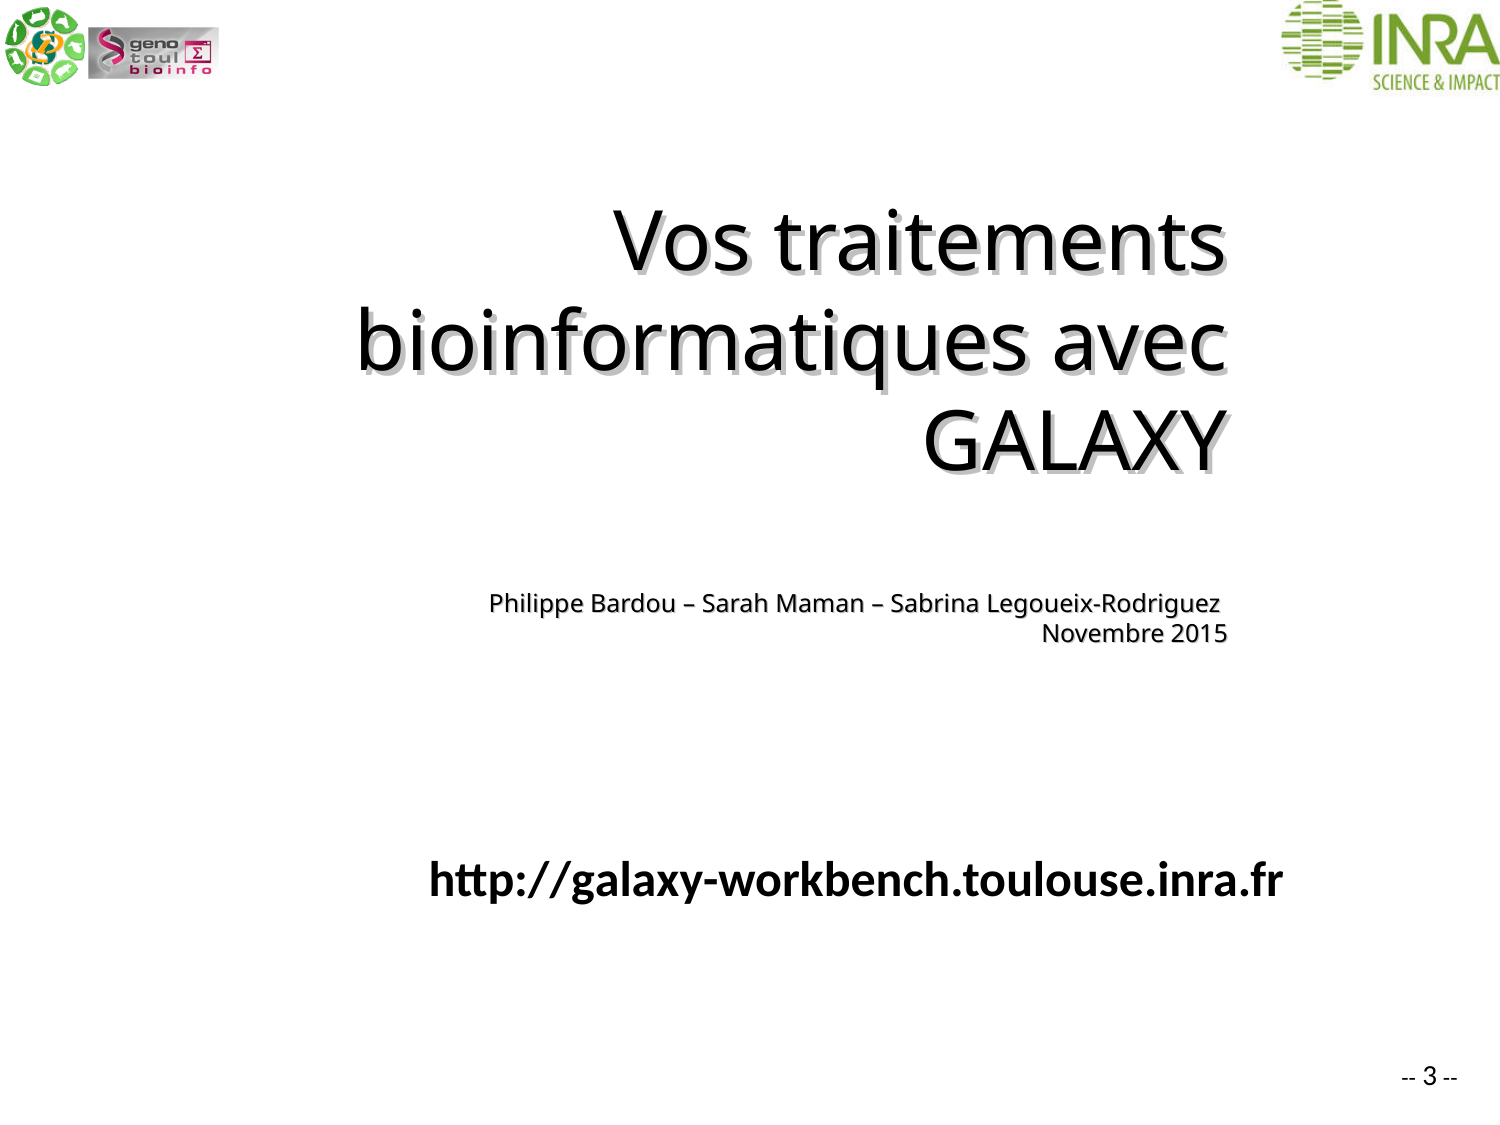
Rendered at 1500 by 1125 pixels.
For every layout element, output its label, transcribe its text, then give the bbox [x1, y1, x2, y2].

picture [88, 27, 219, 79]
title Vos traitements bioinformatiques avec GALAXY Philippe Bardou – Sarah Maman – Sabrina Legoueix-Rodriguez Novembre 2015 [339, 179, 1395, 633]
picture [5, 7, 85, 86]
text_box http://galaxy-workbench.toulouse.inra.fr [212, 852, 1500, 917]
picture [1281, 0, 1500, 110]
